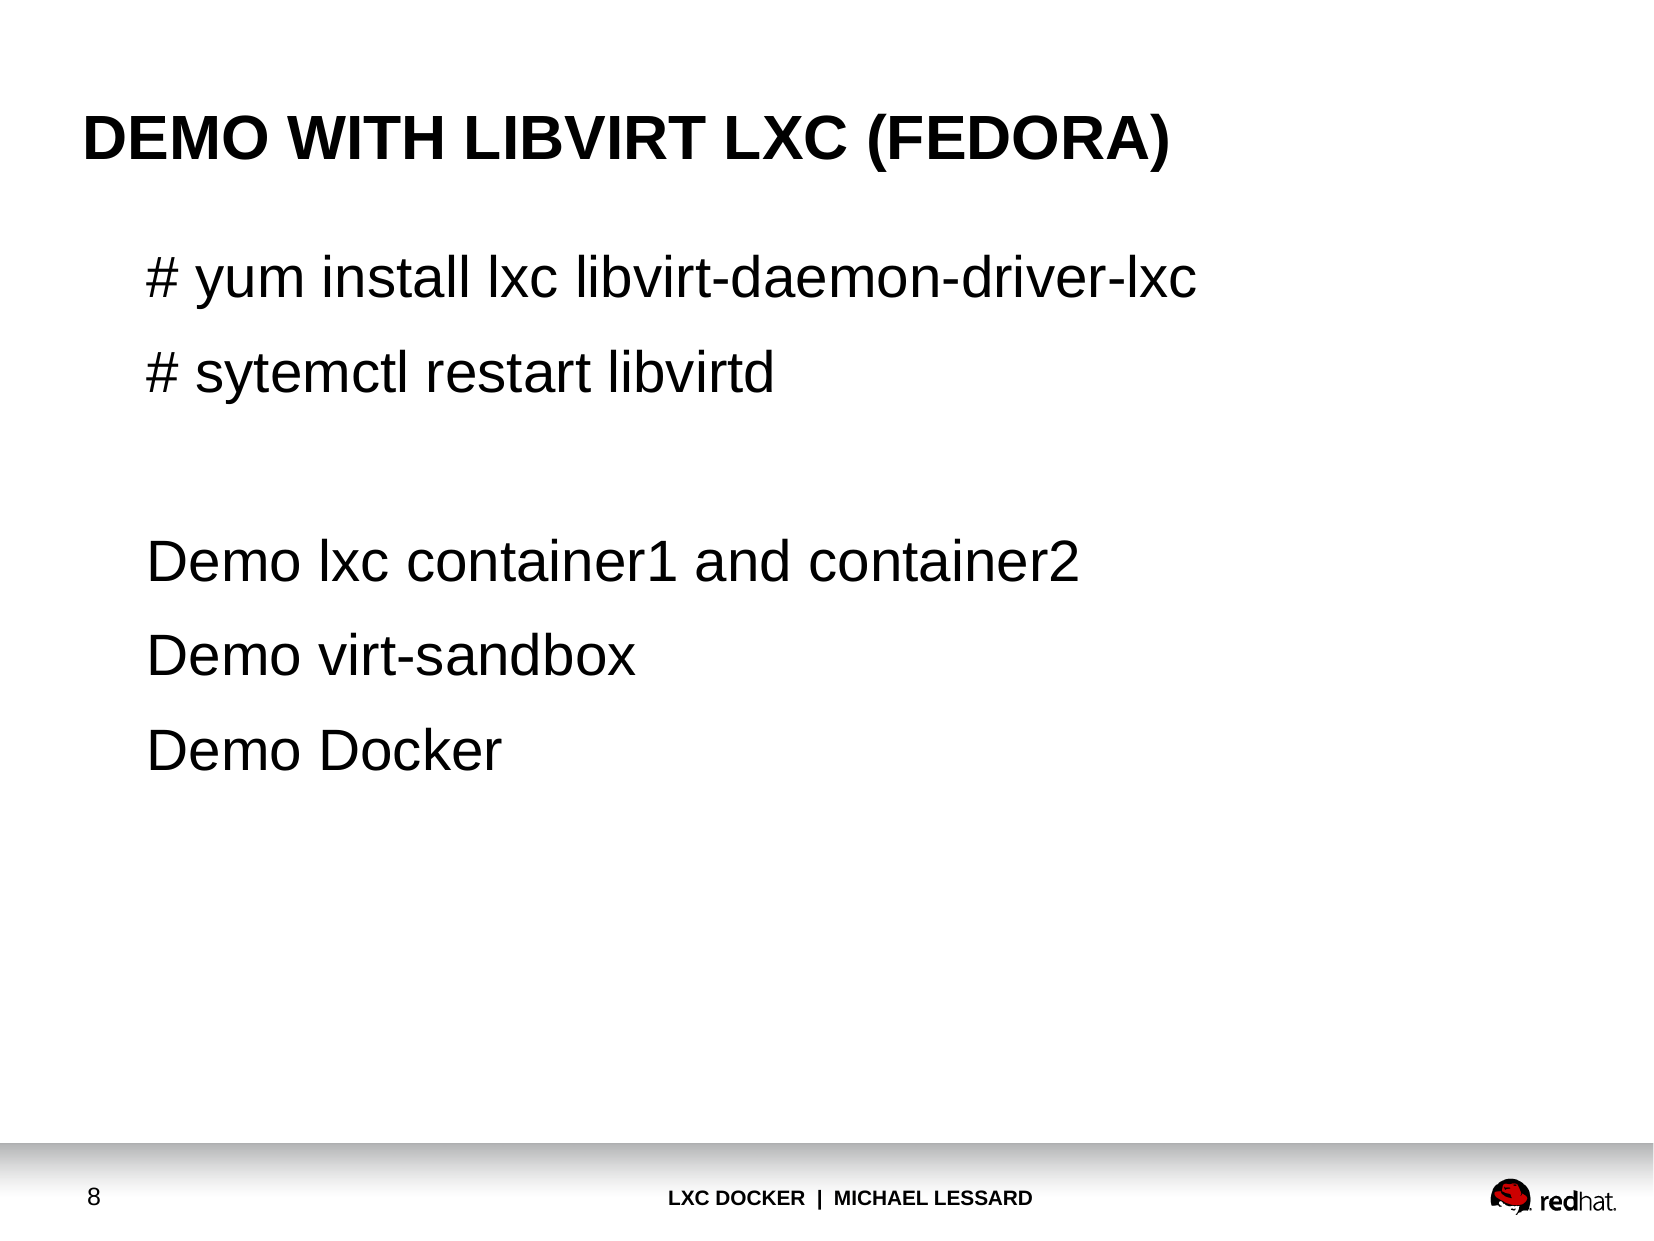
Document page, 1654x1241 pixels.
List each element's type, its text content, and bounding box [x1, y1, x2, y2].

title DEMO WITH LIBVIRT LXC (FEDORA) [82, 37, 1571, 226]
list # yum install lxc libvirt-daemon-driver-lxc # sytemctl restart libvirtd Demo lxc container1 and container2 Demo virt-sandbox Demo Docker [86, 244, 1576, 943]
picture [0, 1143, 1654, 1241]
